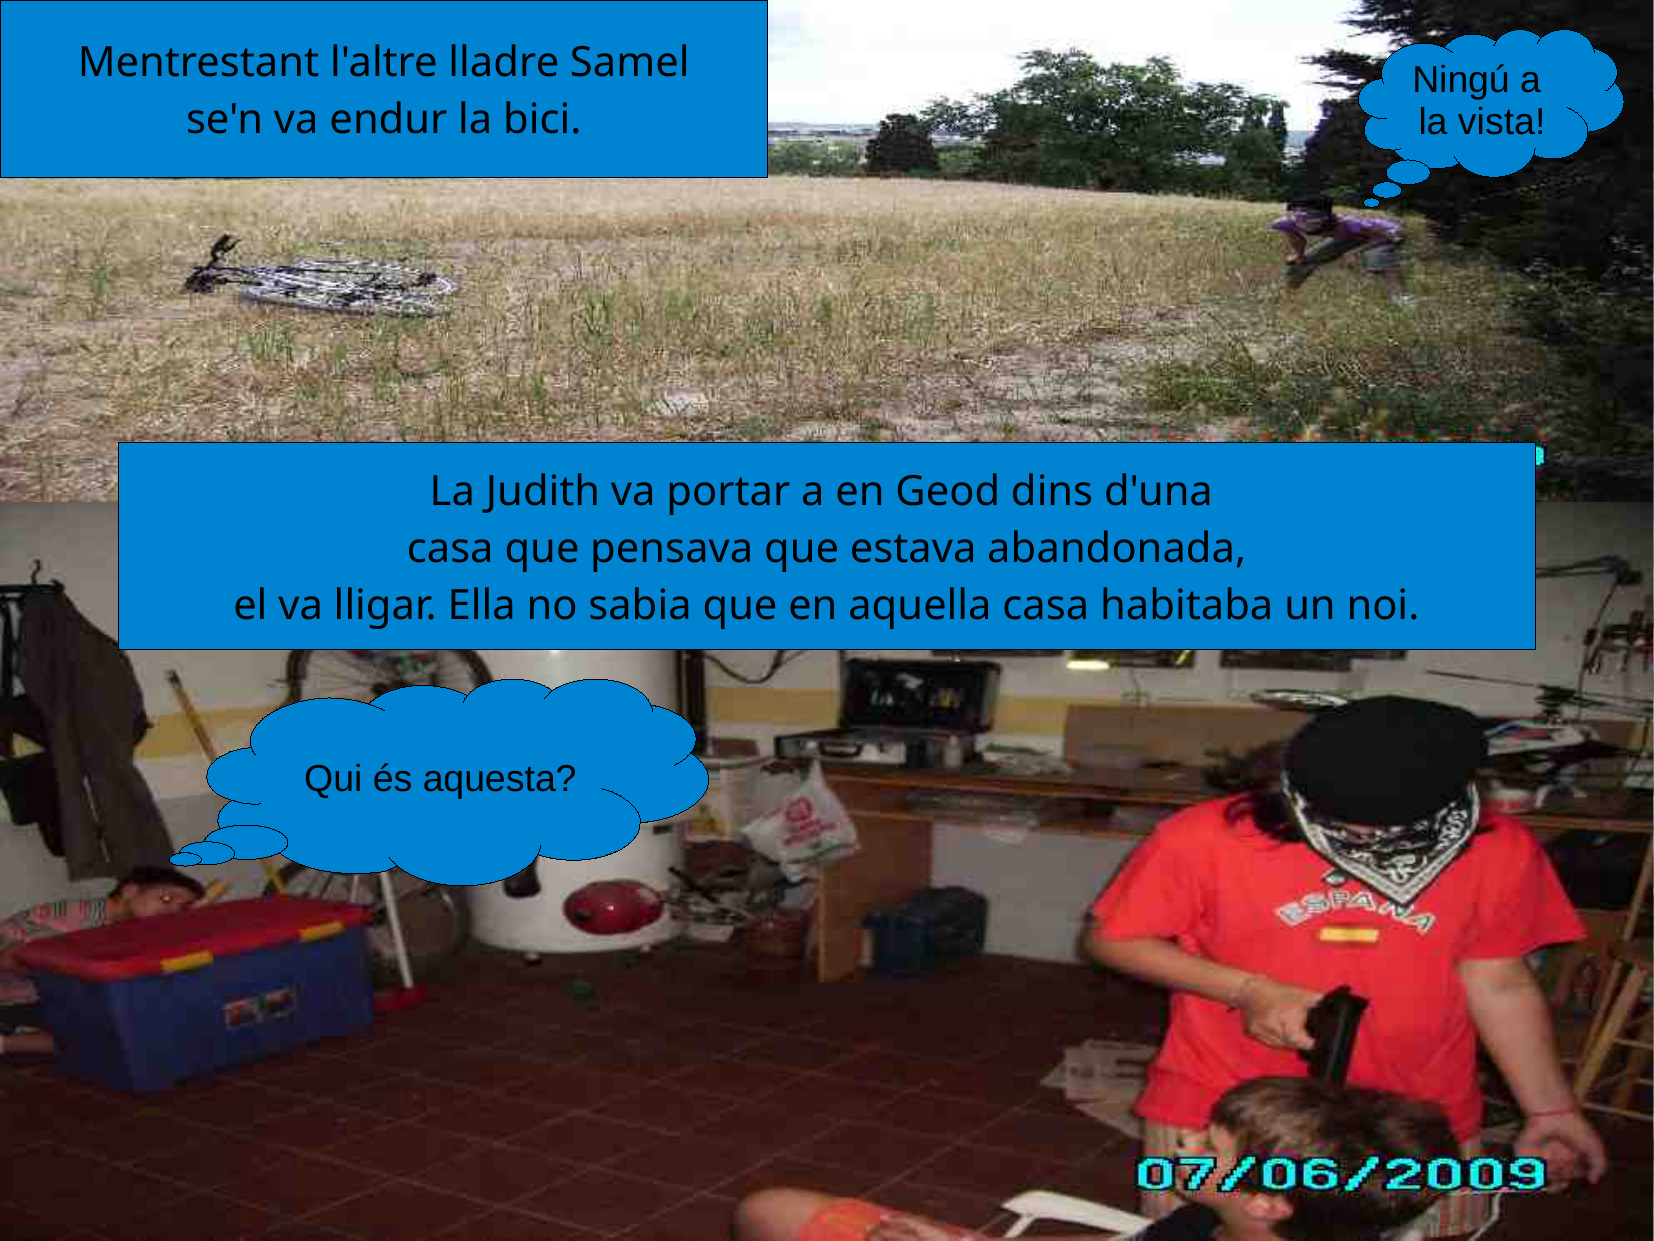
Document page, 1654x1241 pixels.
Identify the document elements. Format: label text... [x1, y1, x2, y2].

text_box Qui és aquesta? [168, 679, 709, 886]
text_box Ningú a la vista! [1358, 29, 1625, 199]
text_box La Judith va portar a en Geod dins d'una casa que pensava que estava abandonada, el va lligar. Ella no sabia que en aquella casa habitaba un noi. [118, 442, 1536, 650]
picture [0, 0, 1654, 1241]
text_box Mentrestant l'altre lladre Samel se'n va endur la bici. [0, 0, 768, 178]
